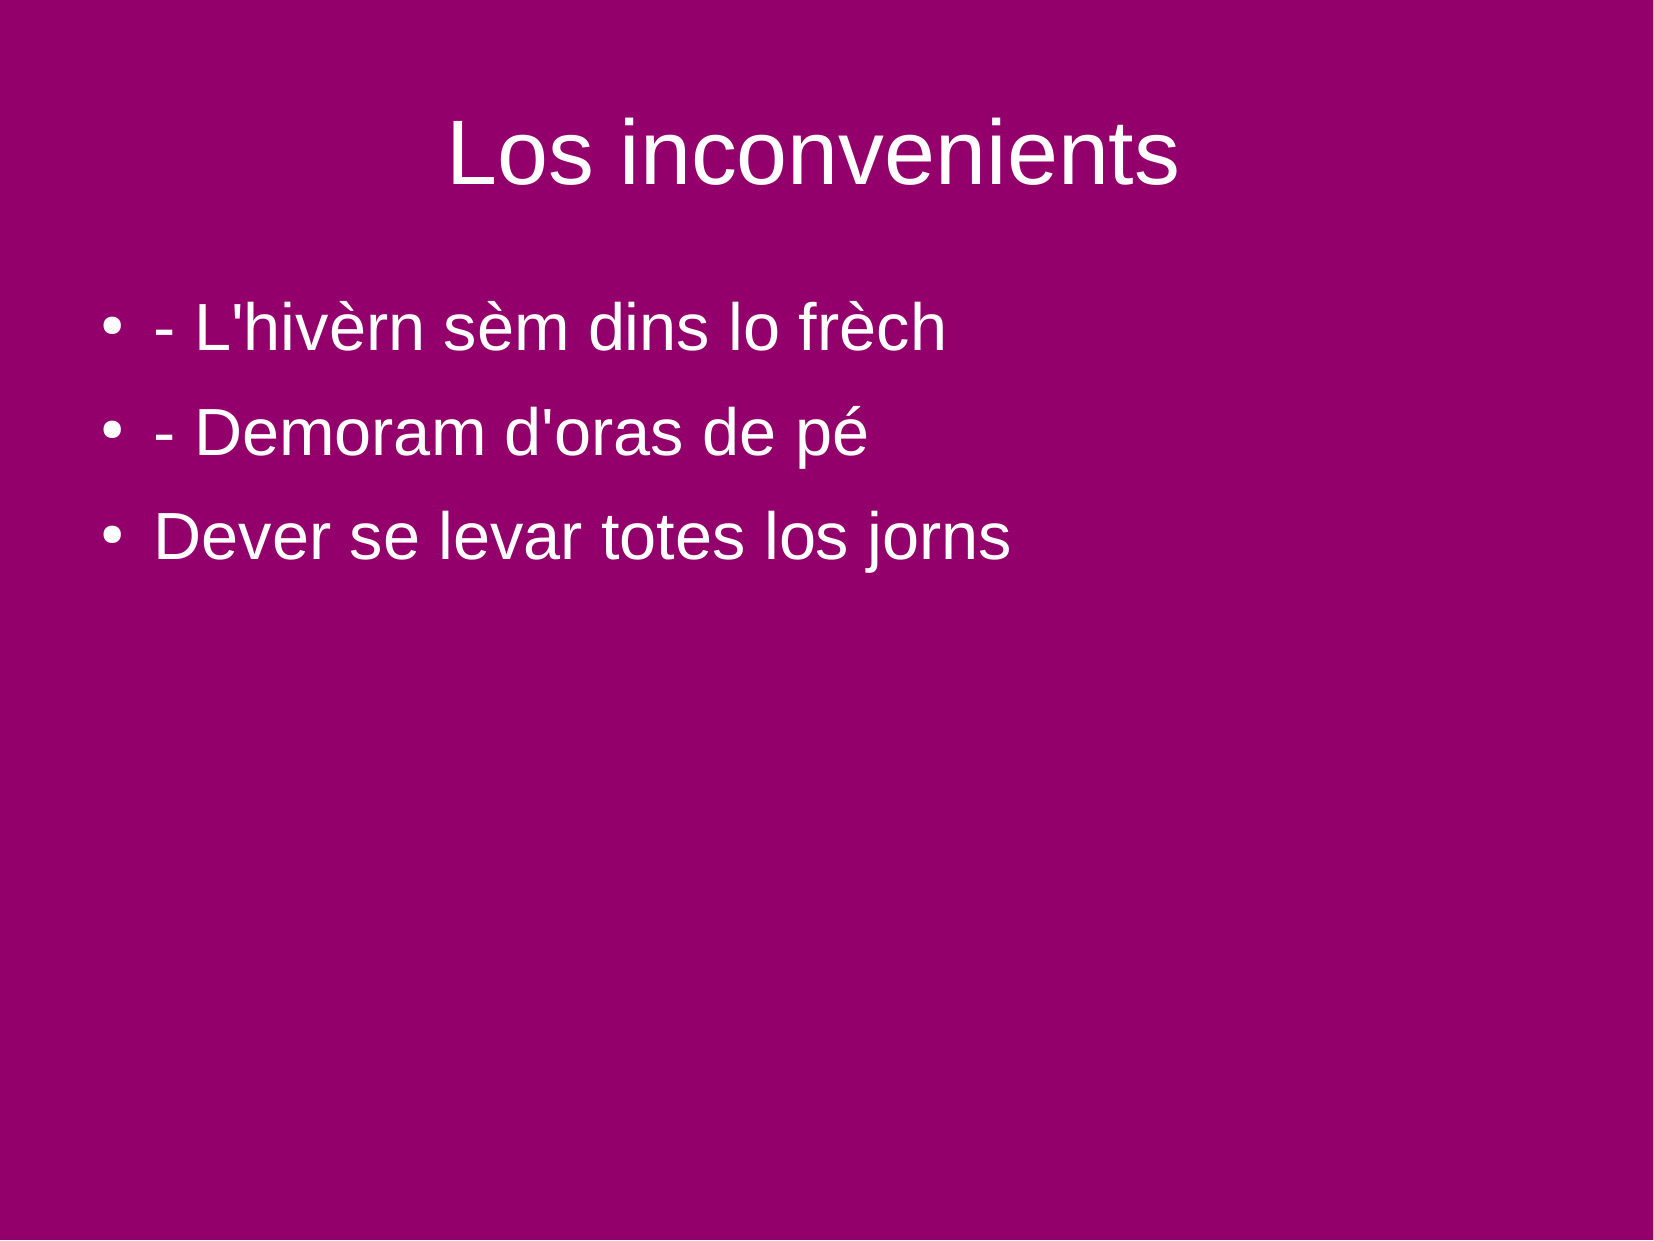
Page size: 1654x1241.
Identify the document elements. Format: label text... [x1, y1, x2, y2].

title Los inconvenients [82, 49, 1571, 257]
list - L'hivèrn sèm dins lo frèch - Demoram d'oras de pé Dever se levar totes los jorns [82, 290, 1571, 1109]
